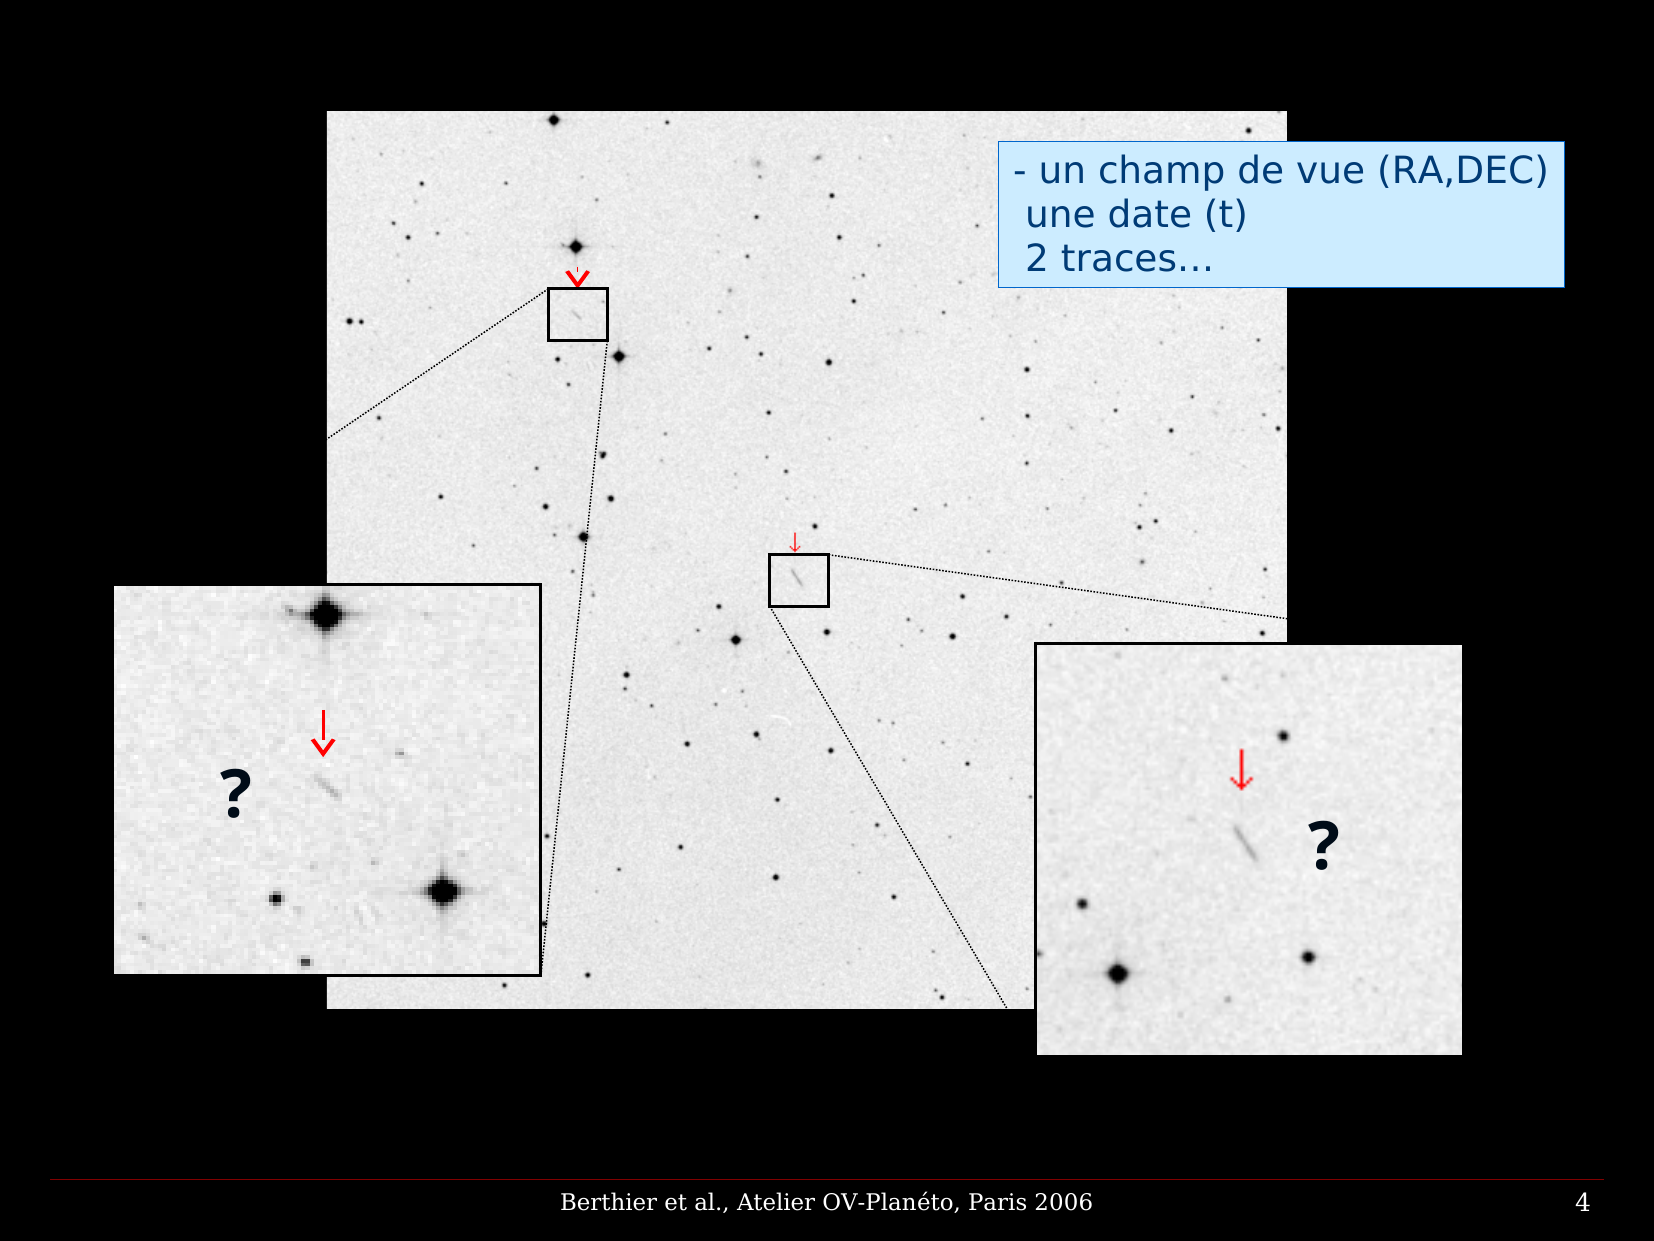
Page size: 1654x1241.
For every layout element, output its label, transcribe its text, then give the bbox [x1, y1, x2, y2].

text_box [769, 554, 829, 607]
text_box [1035, 643, 1464, 1057]
text_box ? [1293, 790, 1356, 897]
picture [326, 111, 1287, 1009]
text_box - un champ de vue (RA,DEC) une date (t) 2 traces… [998, 141, 1565, 288]
text_box [548, 288, 608, 341]
text_box [112, 584, 541, 976]
text_box ? [205, 738, 268, 845]
